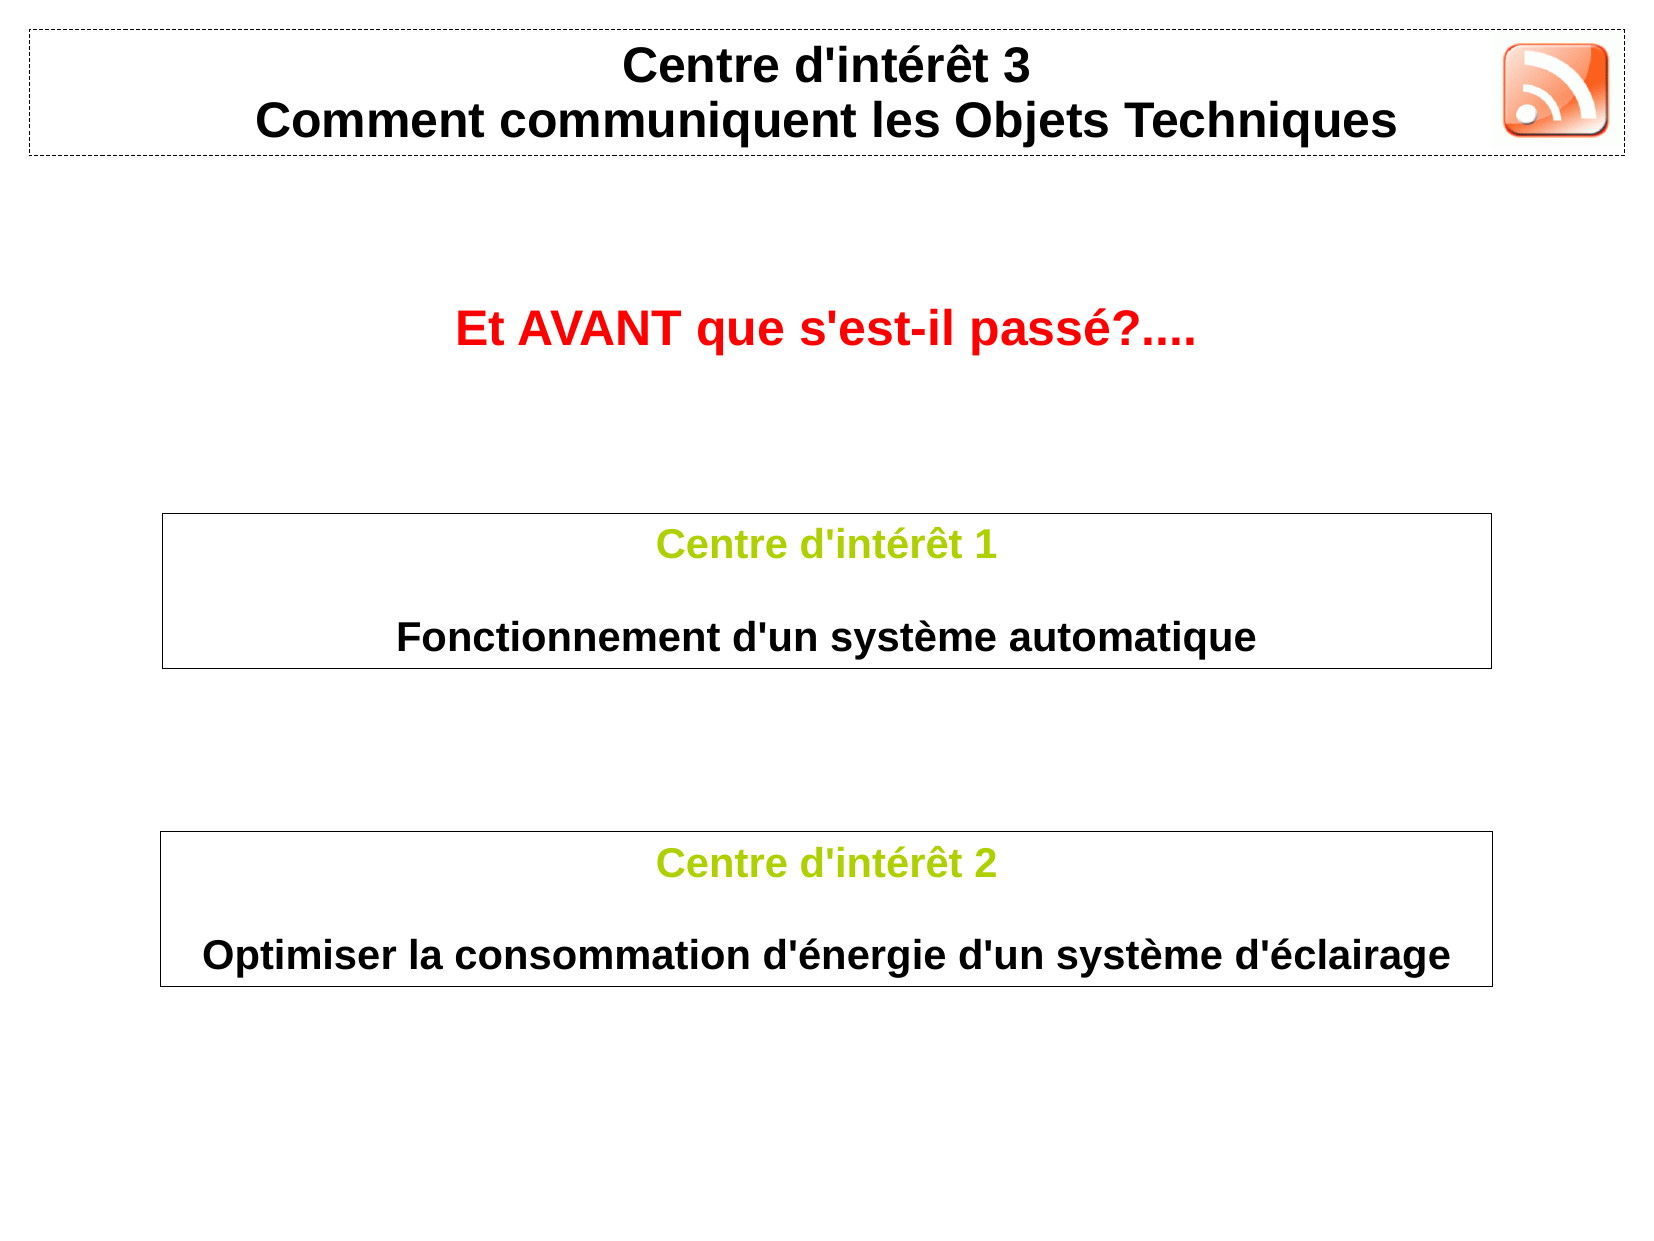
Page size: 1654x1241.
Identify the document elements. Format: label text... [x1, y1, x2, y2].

text_box Et AVANT que s'est-il passé?.... [369, 292, 1285, 364]
text_box Centre d'intérêt 3 Comment communiquent les Objets Techniques [29, 29, 1625, 156]
text_box Centre d'intérêt 1 Fonctionnement d'un système automatique [162, 513, 1492, 669]
text_box Centre d'intérêt 2 Optimiser la consommation d'énergie d'un système d'éclairage [160, 831, 1493, 987]
